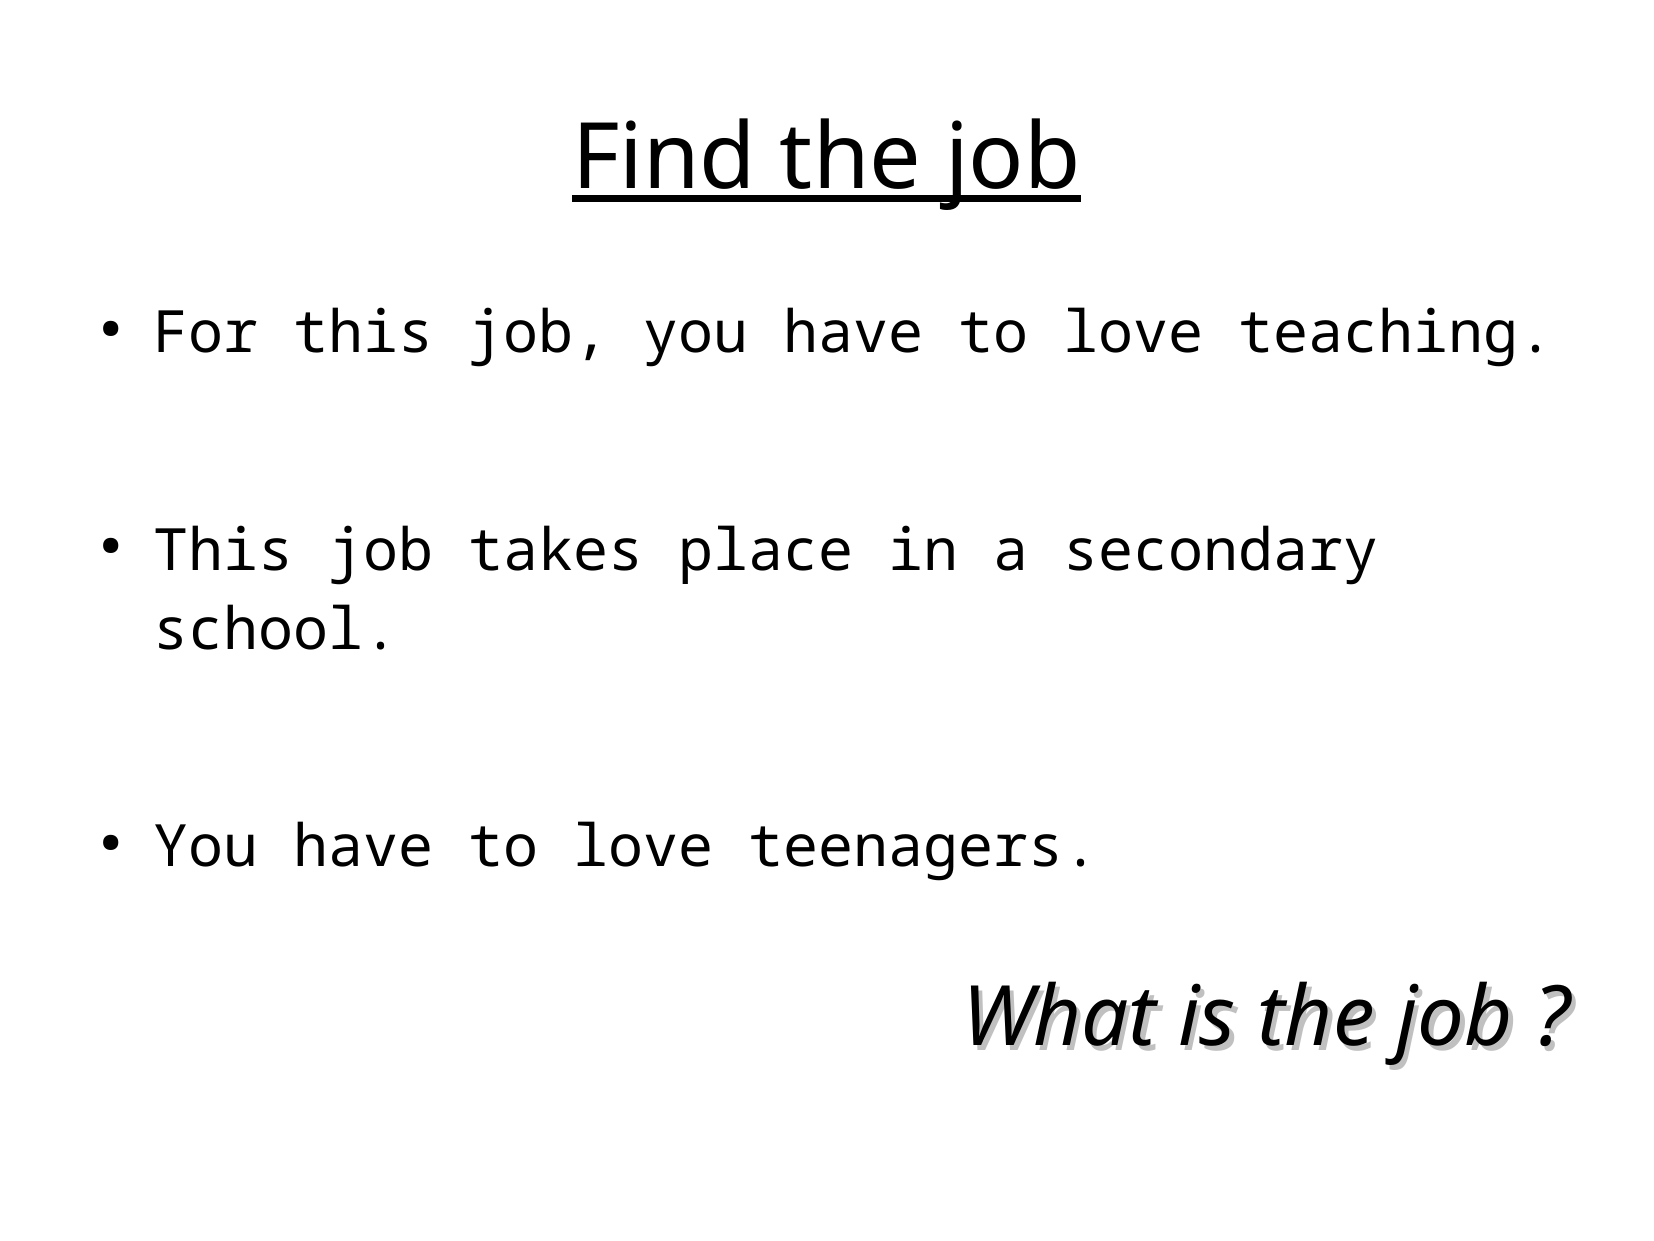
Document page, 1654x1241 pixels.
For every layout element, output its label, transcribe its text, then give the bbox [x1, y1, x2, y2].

title Find the job [82, 49, 1571, 257]
list For this job, you have to love teaching. This job takes place in a secondary school. You have to love teenagers. [82, 290, 1571, 910]
list What is the job ? [82, 956, 1571, 1134]
